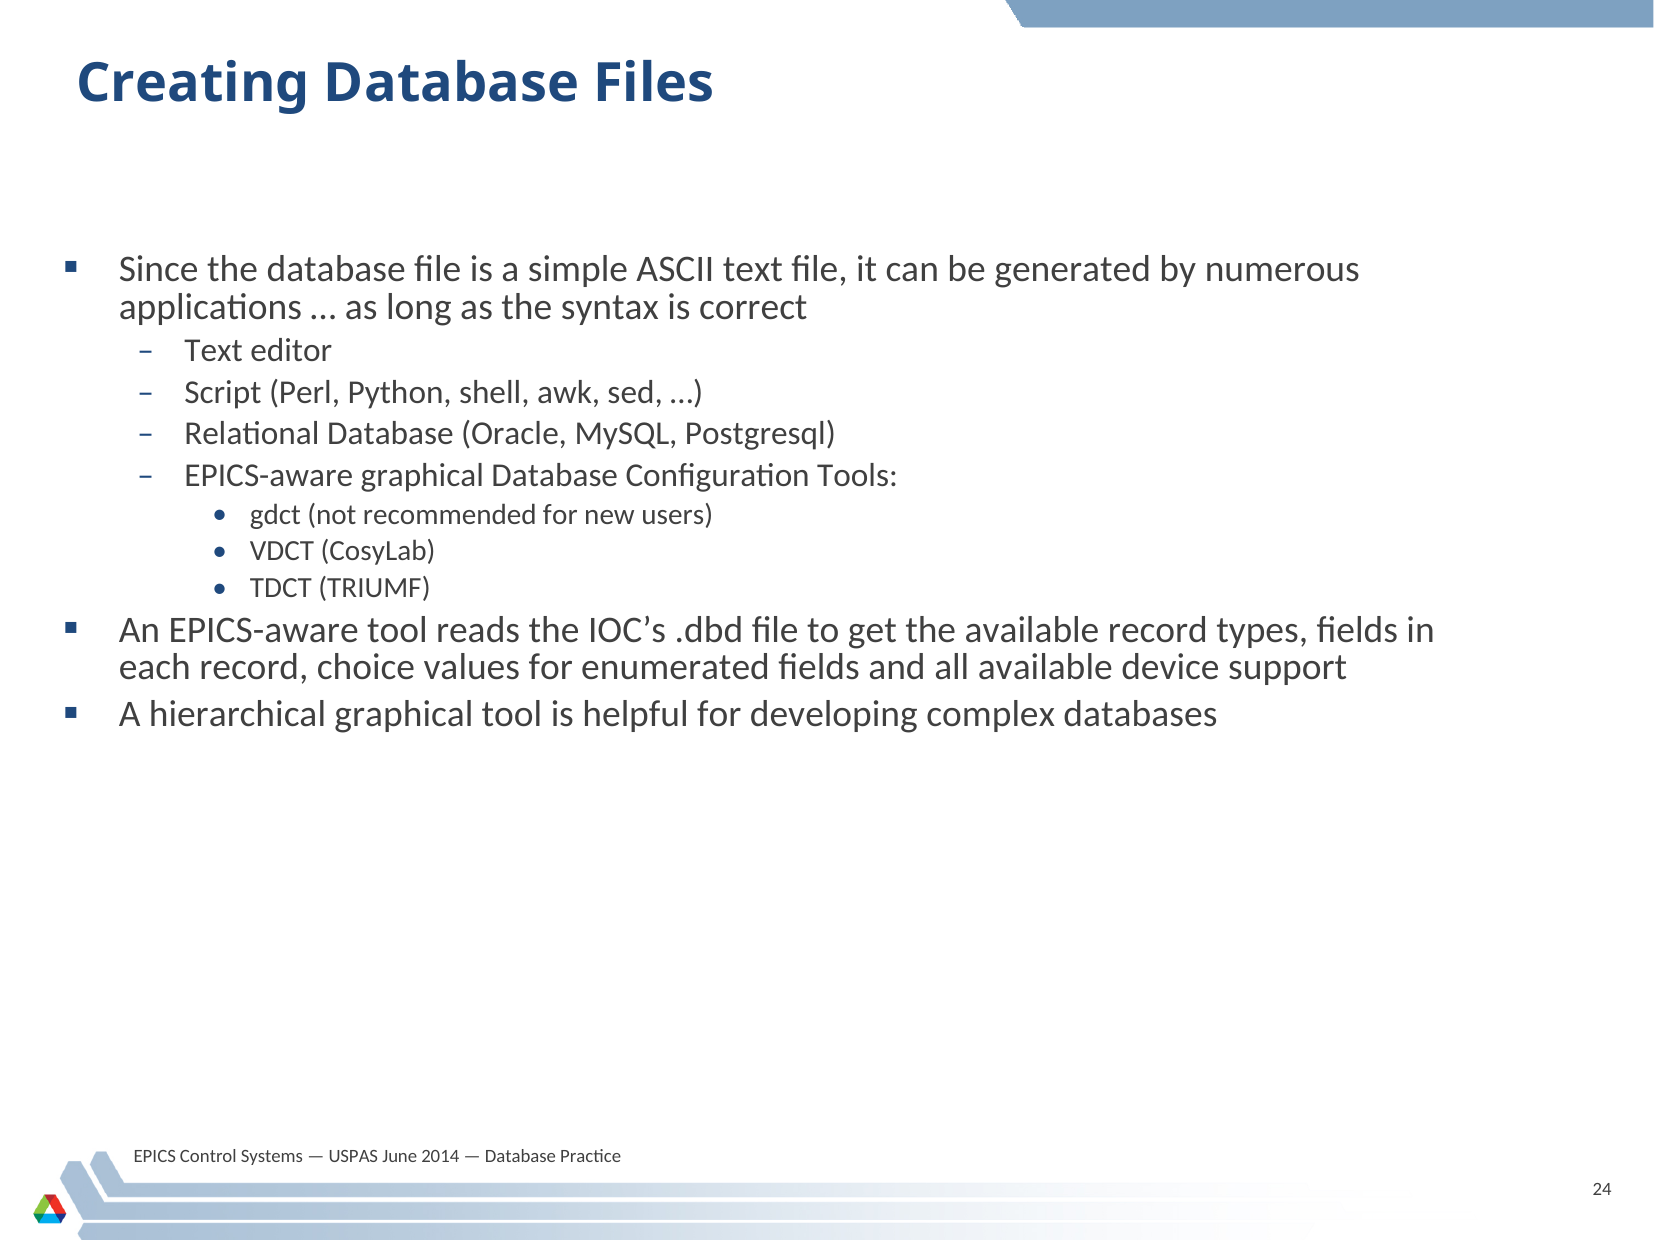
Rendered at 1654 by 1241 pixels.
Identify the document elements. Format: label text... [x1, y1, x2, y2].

title Creating Database Files [61, 51, 1500, 123]
picture [0, 0, 1654, 29]
list Since the database file is a simple ASCII text file, it can be generated by numerous applications … as long as the syntax is correct Text editor Script (Perl, Python, shell, awk, sed, …) Relational Database (Oracle, MySQL, Postgresql) EPICS-aware graphical Database Configuration Tools: gdct (not recommended for new users) VDCT (CosyLab) TDCT (TRIUMF) An EPICS-aware tool reads the IOC’s .dbd file to get the available record types, fields in each record, choice values for enumerated fields and all available device support A hierarchical graphical tool is helpful for developing complex databases [62, 253, 1498, 826]
picture [0, 1143, 1654, 1240]
